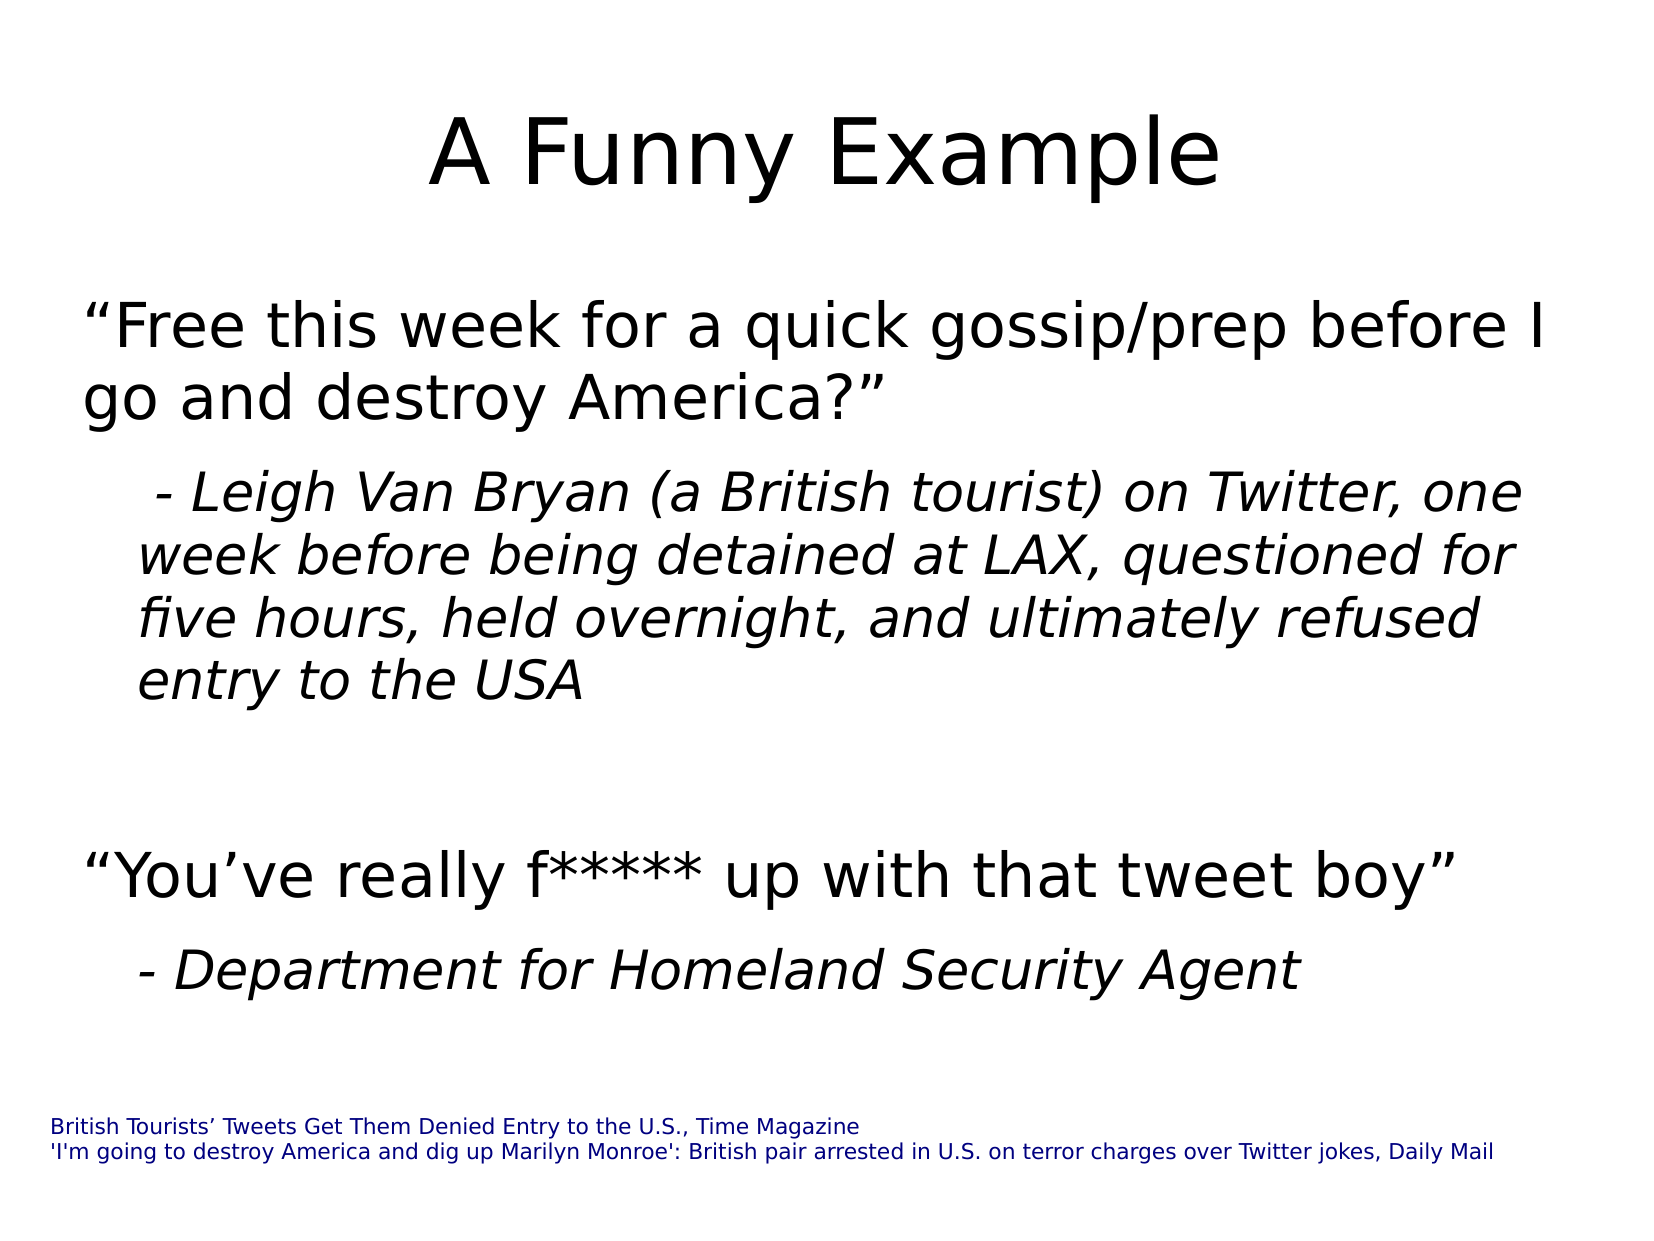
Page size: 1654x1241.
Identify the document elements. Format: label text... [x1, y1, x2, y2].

title A Funny Example [82, 49, 1571, 257]
text_box British Tourists’ Tweets Get Them Denied Entry to the U.S., Time Magazine 'I'm going to destroy America and dig up Marilyn Monroe': British pair arrested in U.S. on terror charges over Twitter jokes, Daily Mail [35, 1106, 1571, 1241]
list “Free this week for a quick gossip/prep before I go and destroy America?” - Leigh Van Bryan (a British tourist) on Twitter, one week before being detained at LAX, questioned for five hours, held overnight, and ultimately refused entry to the USA “You’ve really f***** up with that tweet boy” - Department for Homeland Security Agent [82, 290, 1571, 1010]
